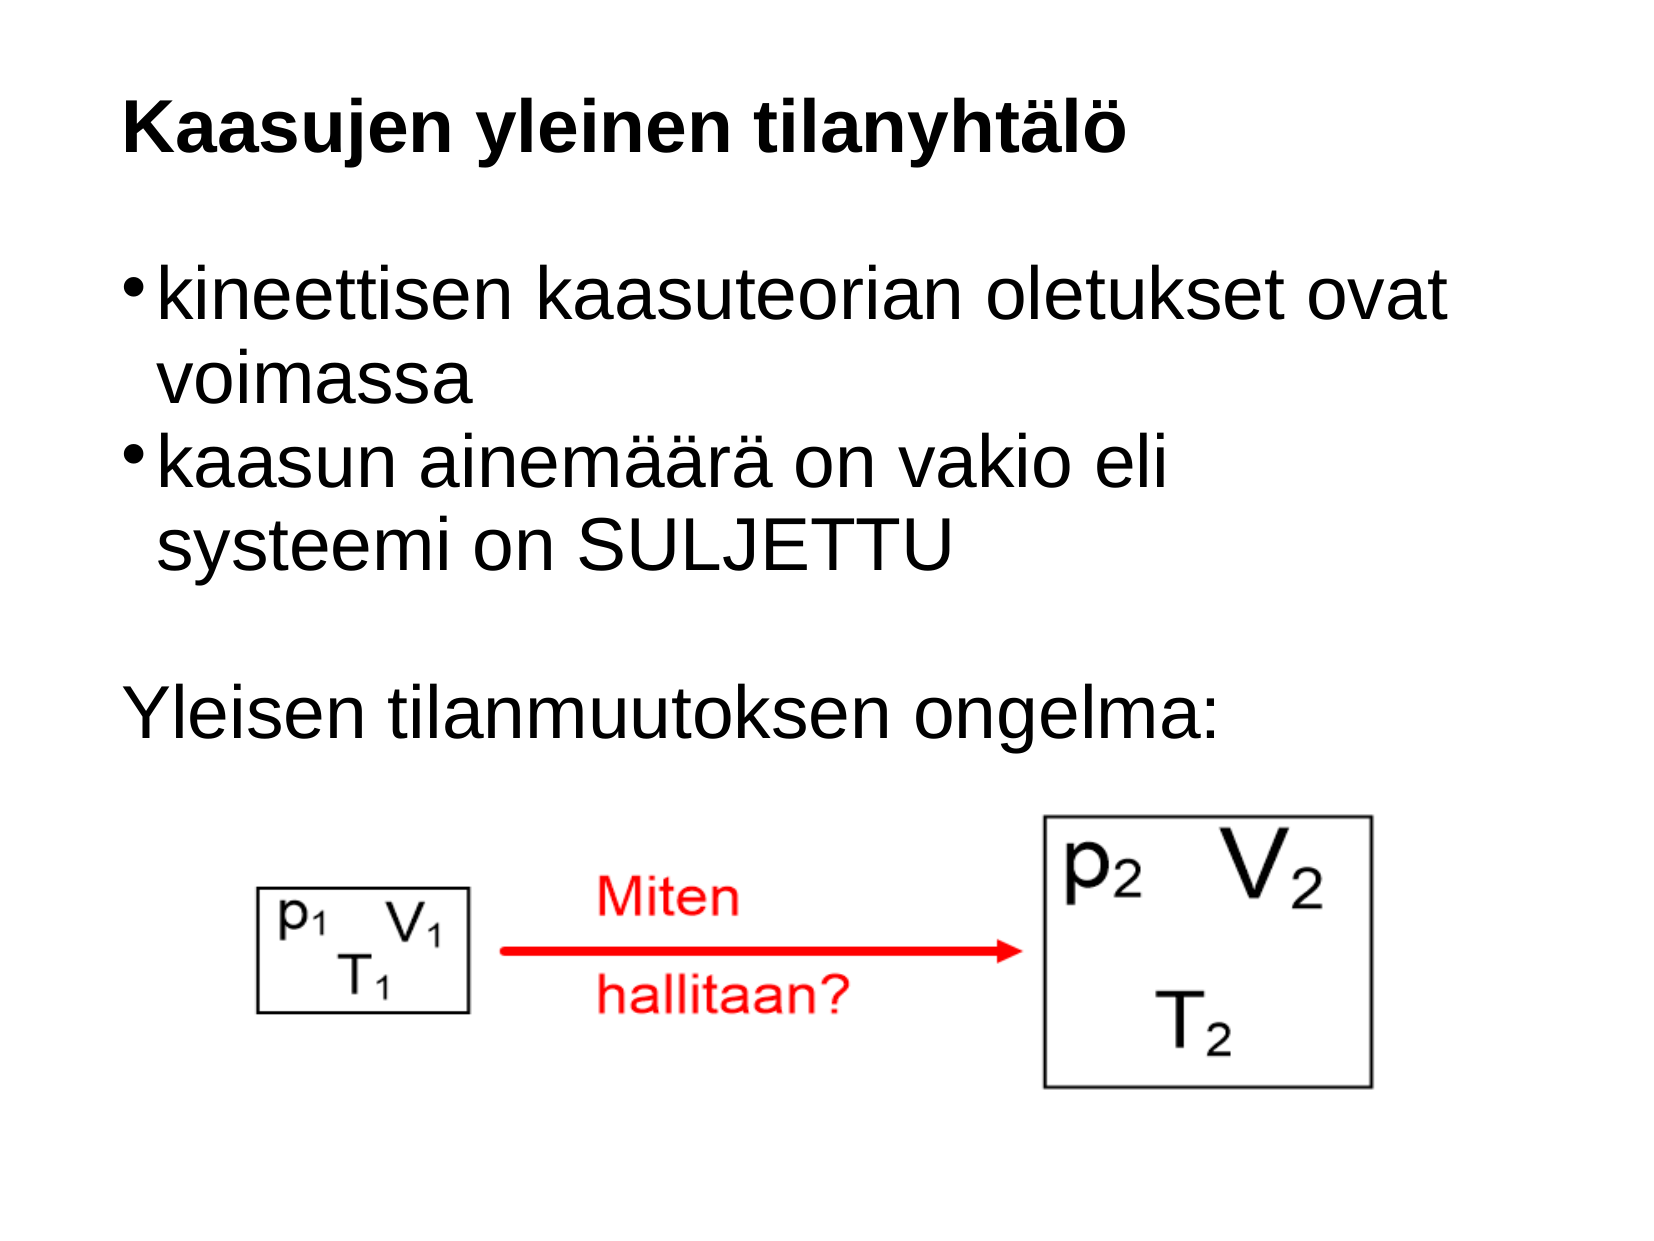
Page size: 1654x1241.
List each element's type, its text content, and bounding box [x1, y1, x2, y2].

text_box Kaasujen yleinen tilanyhtälö kineettisen kaasuteorian oletukset ovat voimassa kaasun ainemäärä on vakio eli systeemi on SULJETTU Yleisen tilanmuutoksen ongelma: [106, 78, 1465, 769]
picture [170, 779, 1406, 1106]
